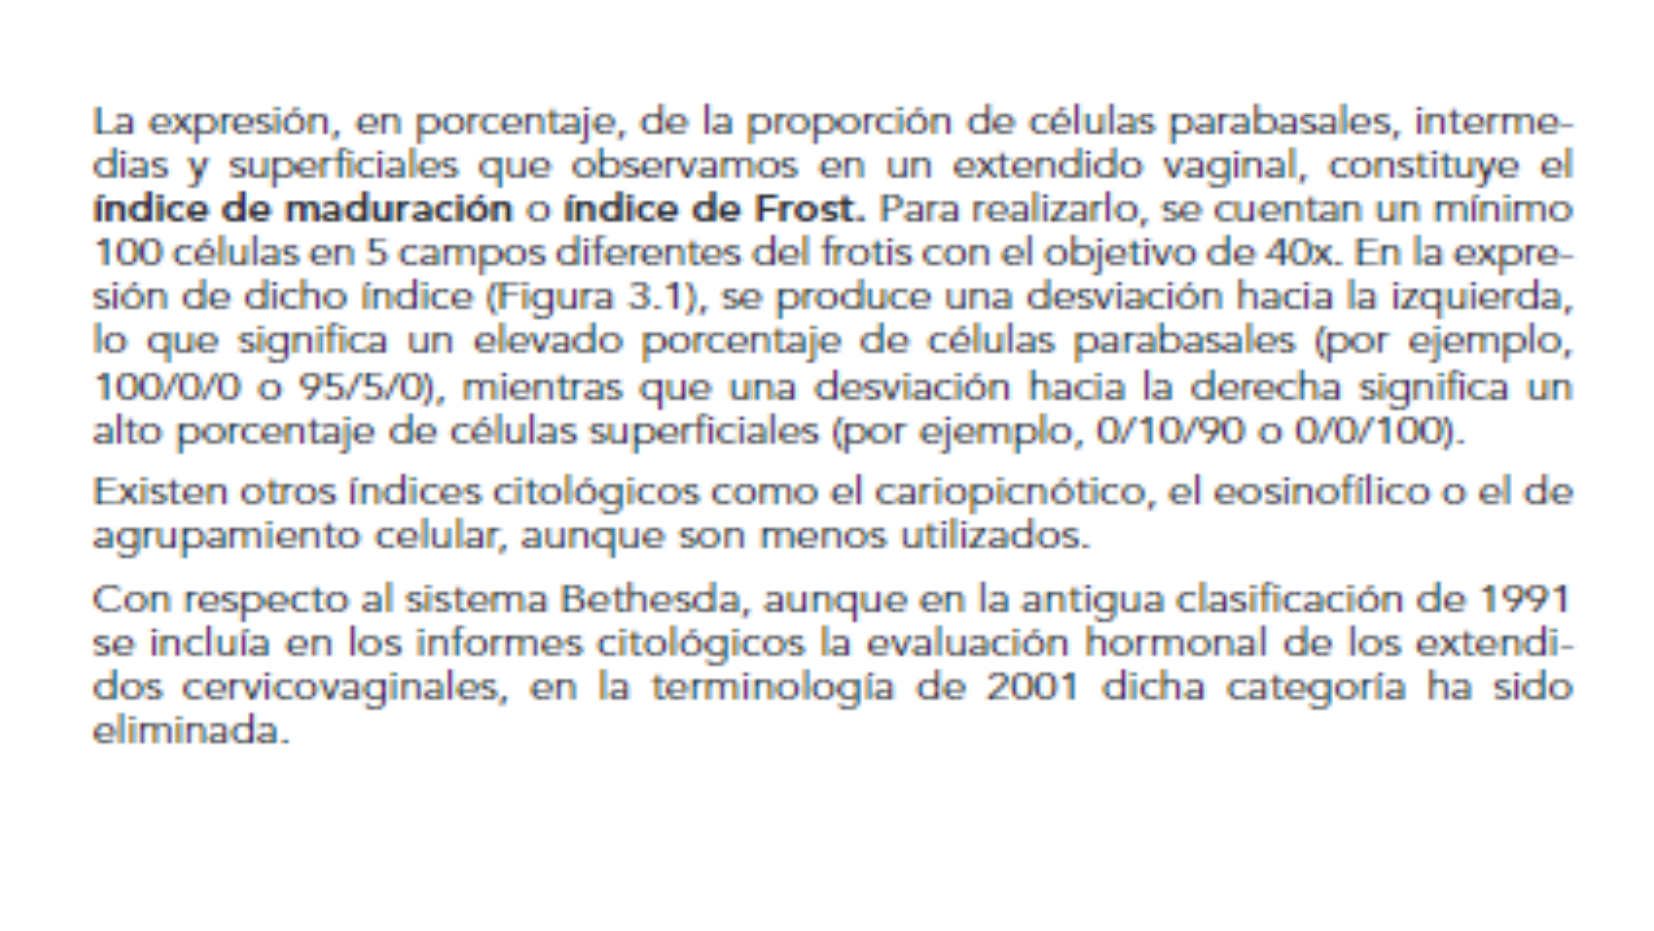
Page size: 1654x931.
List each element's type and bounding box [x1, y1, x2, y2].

picture [29, 88, 1625, 768]
